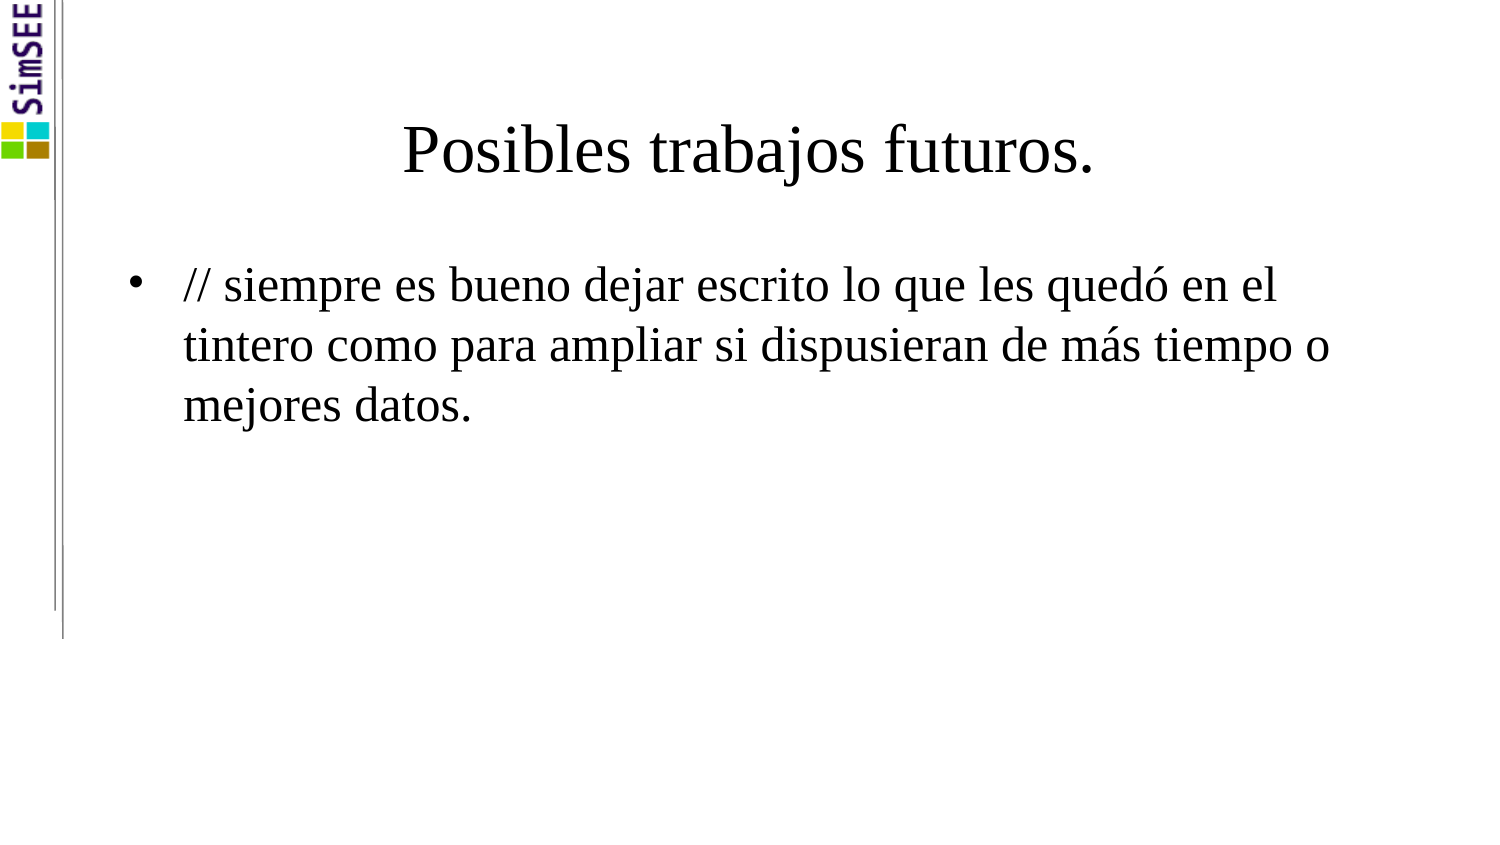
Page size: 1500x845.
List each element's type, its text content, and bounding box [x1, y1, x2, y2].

picture [0, 3, 52, 116]
picture [0, 121, 51, 160]
title Posibles trabajos futuros. [112, 75, 1388, 216]
list // siempre es bueno dejar escrito lo que les quedó en el tintero como para ampliar si dispusieran de más tiempo o mejores datos. [112, 243, 1388, 751]
